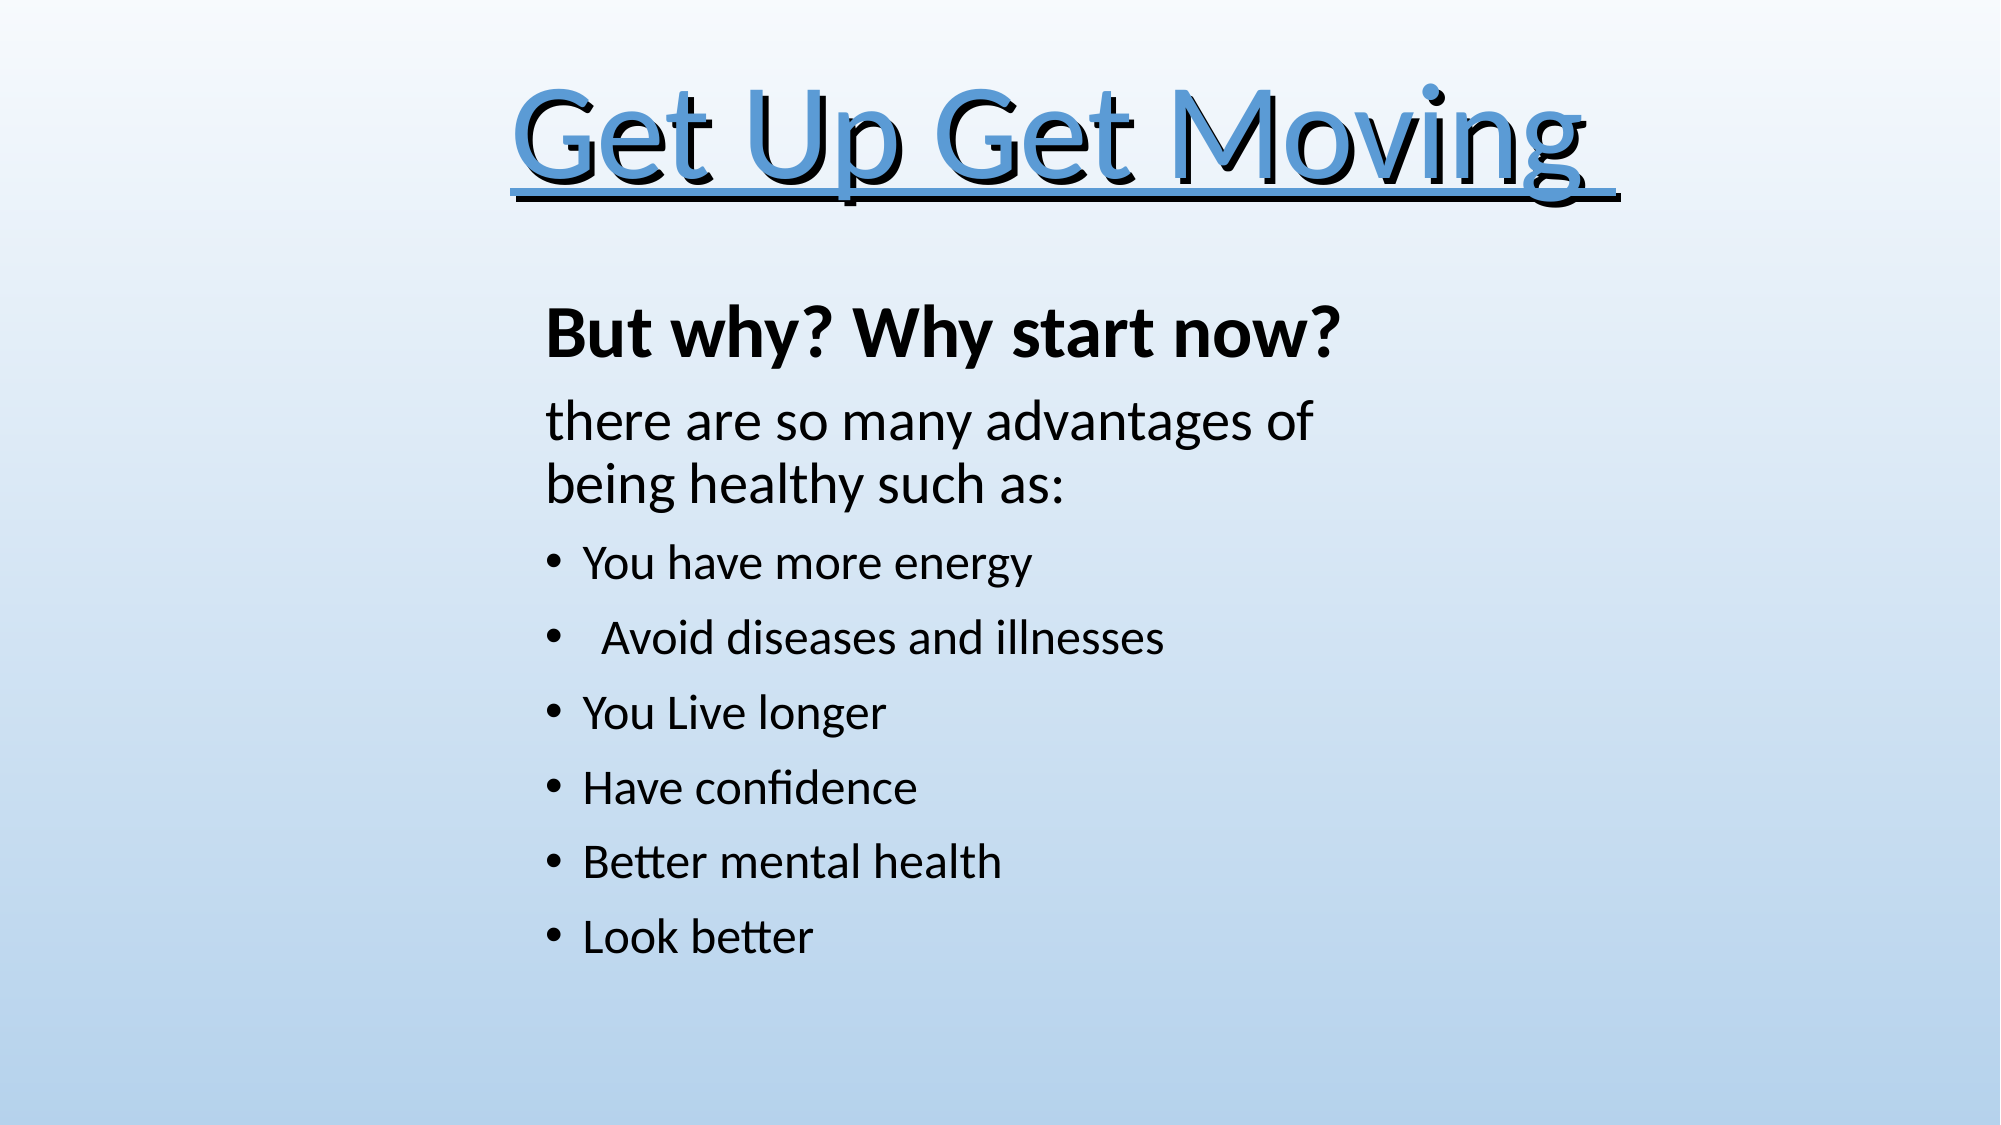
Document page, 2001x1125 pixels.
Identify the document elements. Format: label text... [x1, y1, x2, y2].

list there are so many advantages of being healthy such as: You have more energy Avoid diseases and illnesses You Live longer Have confidence Better mental health Look better [529, 382, 1376, 987]
list But why? Why start now? [529, 245, 1376, 381]
text_box Get Up Get Moving [493, 34, 1633, 214]
